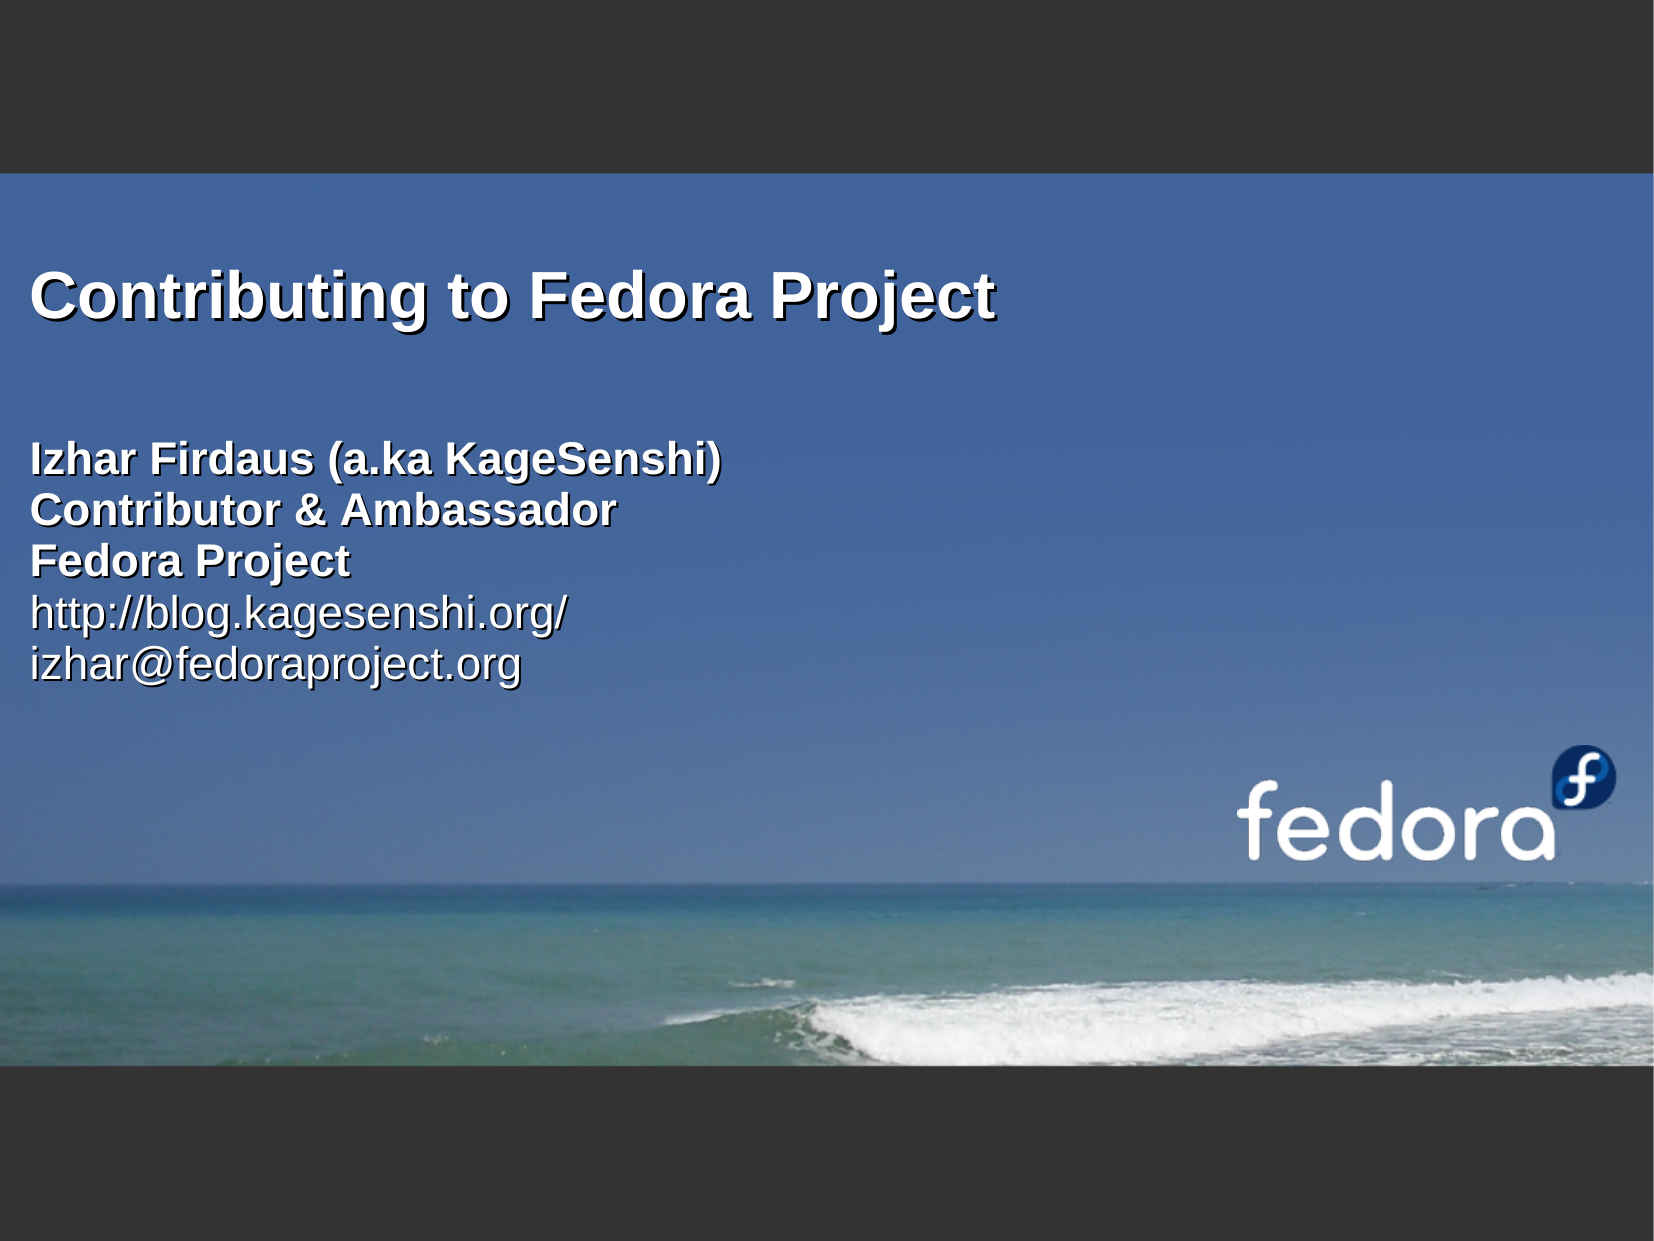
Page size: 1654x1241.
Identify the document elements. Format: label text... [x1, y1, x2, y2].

title Contributing to Fedora Project [29, 206, 1400, 384]
subtitle Izhar Firdaus (a.ka KageSenshi) Contributor & Ambassador Fedora Project http://blog.kagesenshi.org/ izhar@fedoraproject.org [29, 432, 1182, 690]
picture [0, 0, 1654, 1241]
